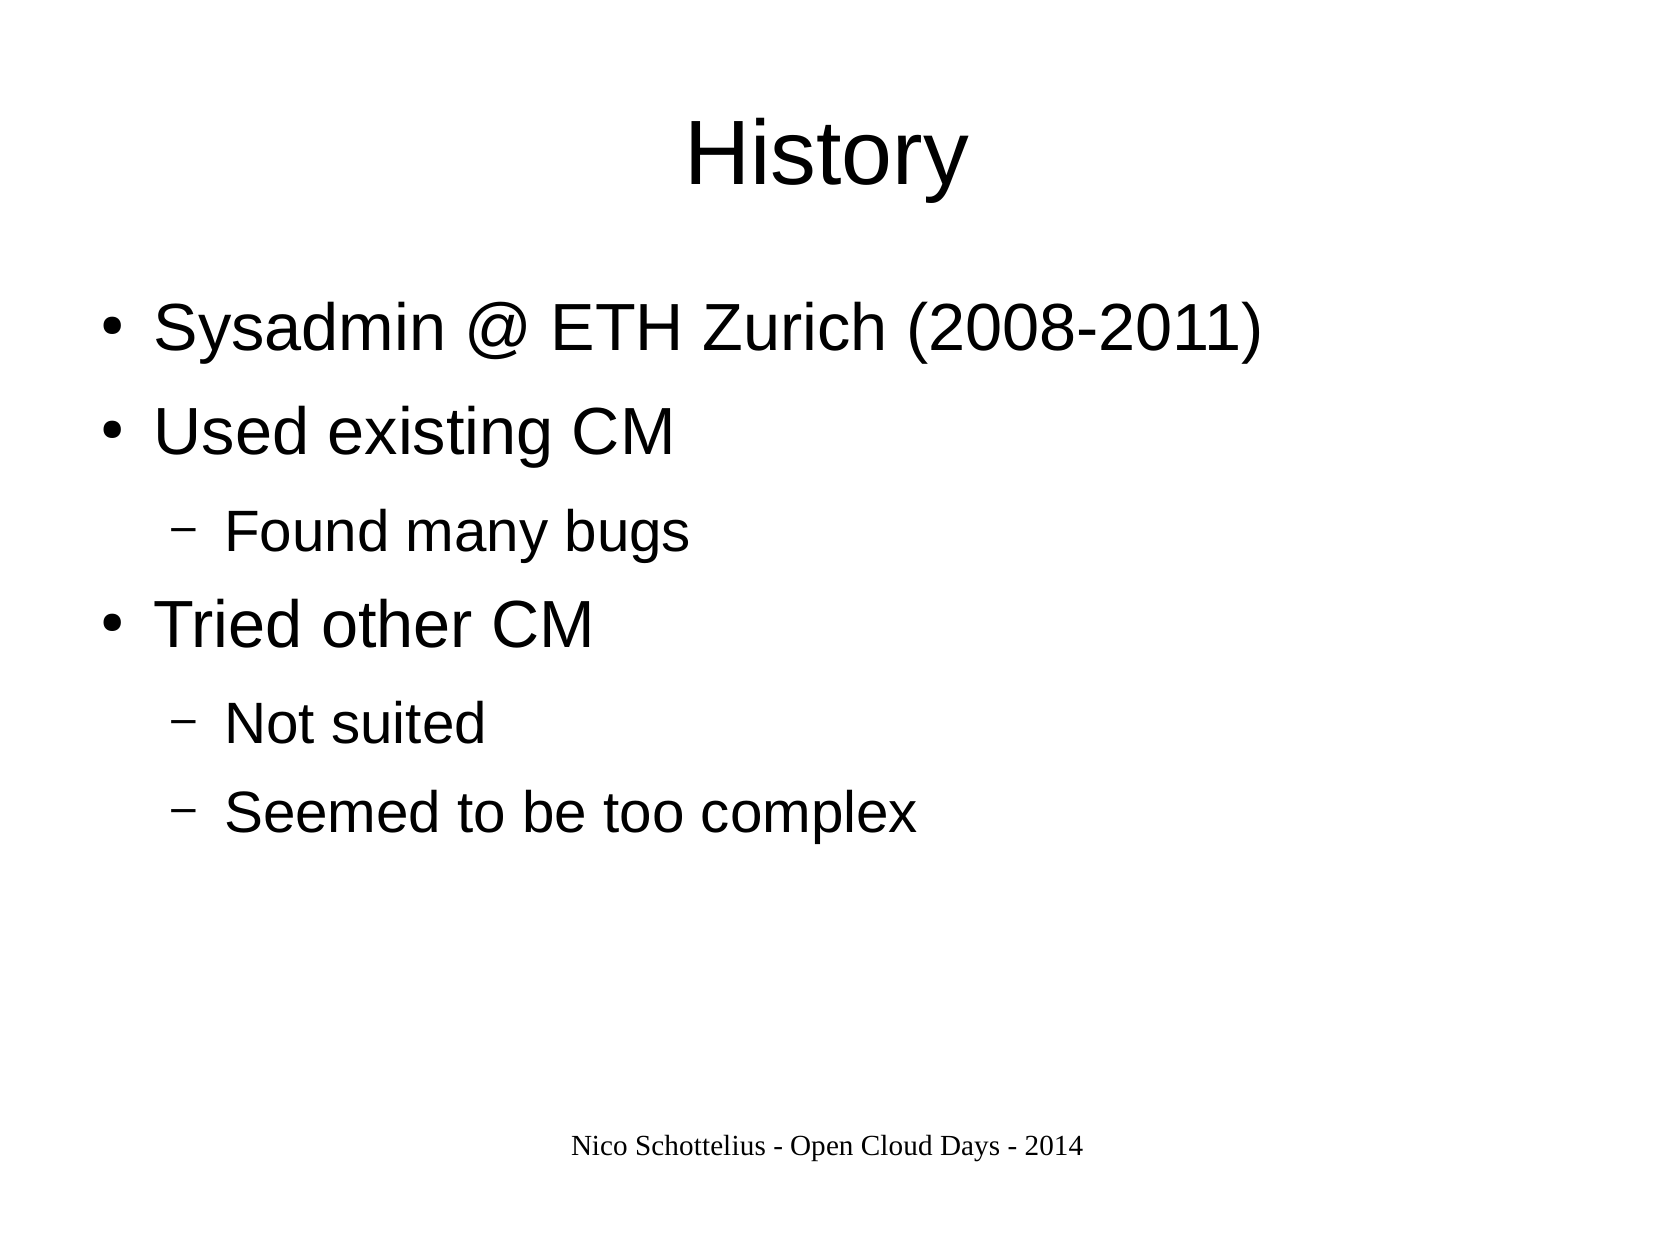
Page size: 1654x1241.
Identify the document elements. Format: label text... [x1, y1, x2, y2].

list Sysadmin @ ETH Zurich (2008-2011) Used existing CM Found many bugs Tried other CM Not suited Seemed to be too complex [82, 290, 1538, 1010]
title History [82, 49, 1571, 257]
